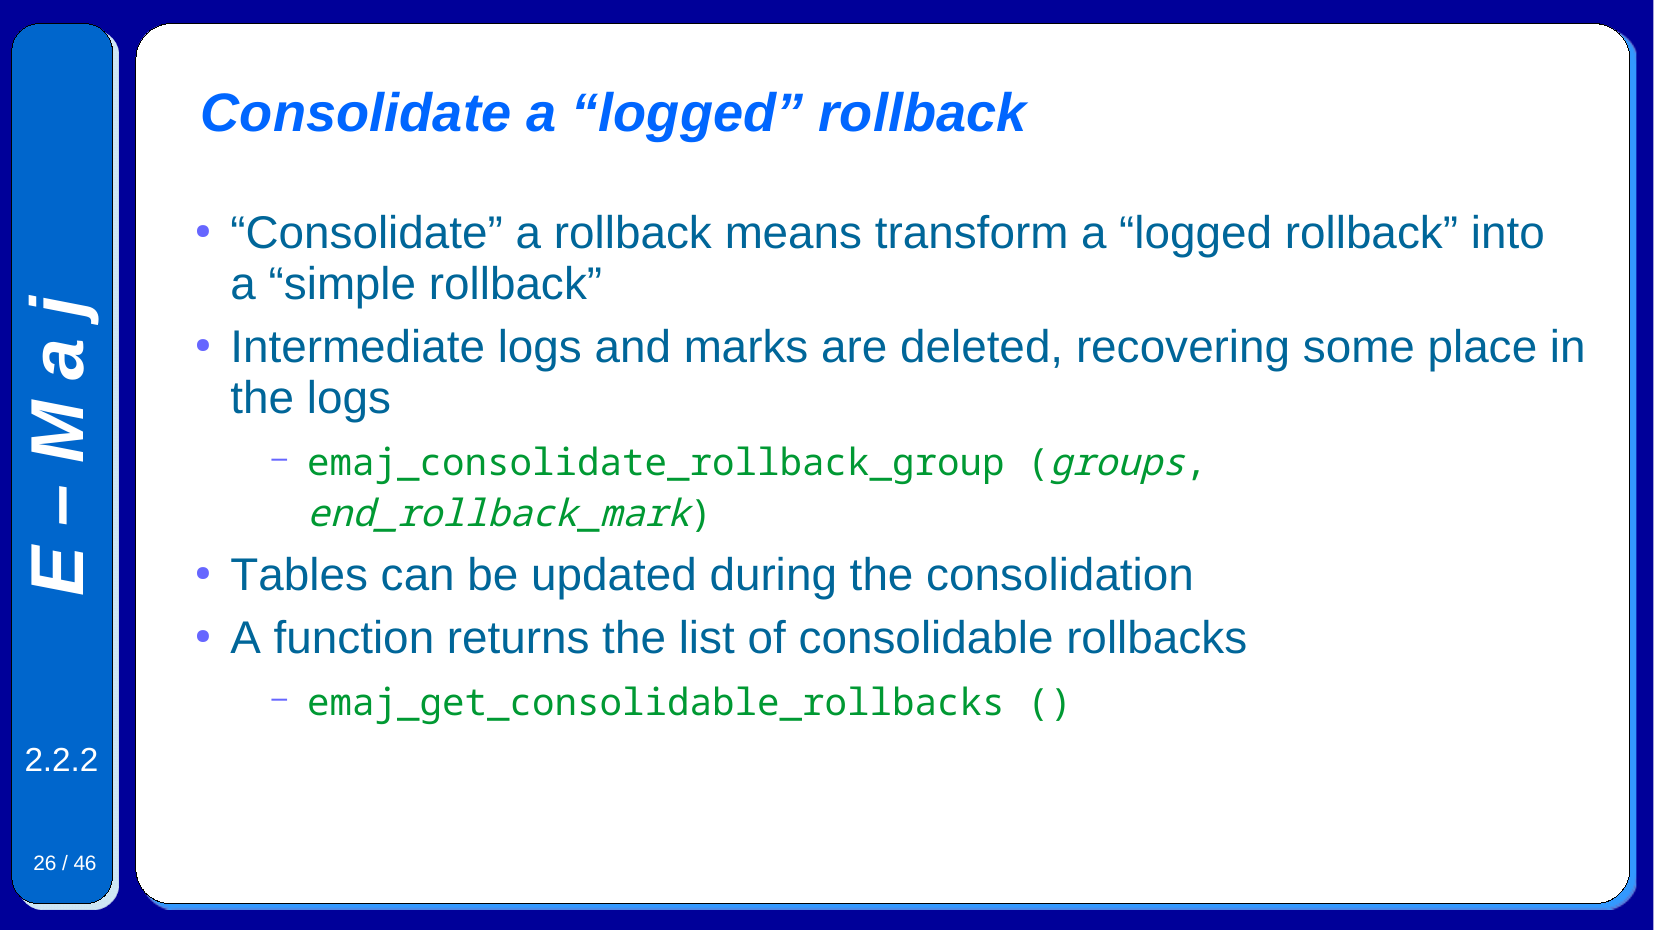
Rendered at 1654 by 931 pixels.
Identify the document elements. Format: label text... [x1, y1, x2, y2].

list “Consolidate” a rollback means transform a “logged rollback” into a “simple rollback” Intermediate logs and marks are deleted, recovering some place in the logs emaj_consolidate_rollback_group (groups, end_rollback_mark) Tables can be updated during the consolidation A function returns the list of consolidable rollbacks emaj_get_consolidable_rollbacks () [177, 206, 1587, 827]
title Consolidate a “logged” rollback [200, 34, 1575, 191]
